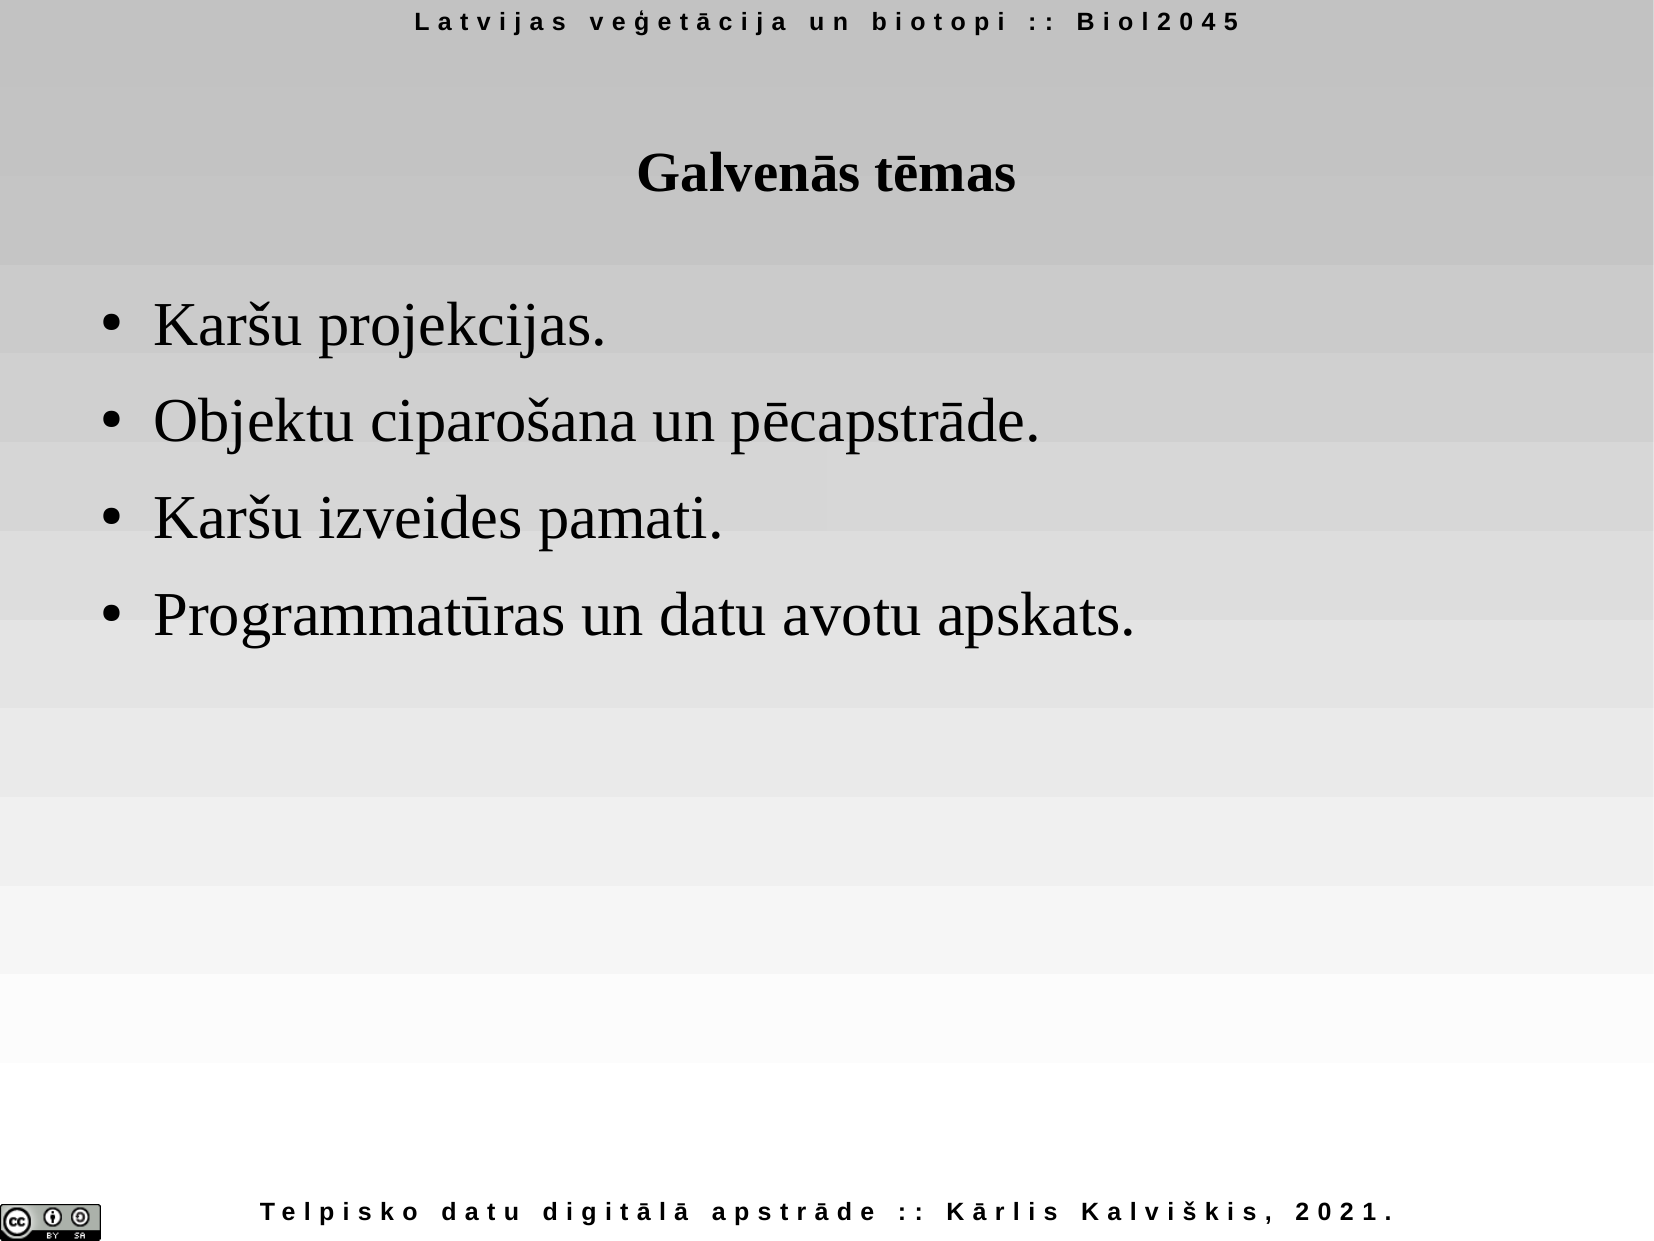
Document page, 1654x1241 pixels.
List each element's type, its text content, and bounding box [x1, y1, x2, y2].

list Karšu projekcijas. Objektu ciparošana un pēcapstrāde. Karšu izveides pamati. Programmatūras un datu avotu apskats. [82, 289, 1571, 1098]
title Galvenās tēmas [29, 49, 1625, 296]
picture [0, 0, 1654, 1241]
